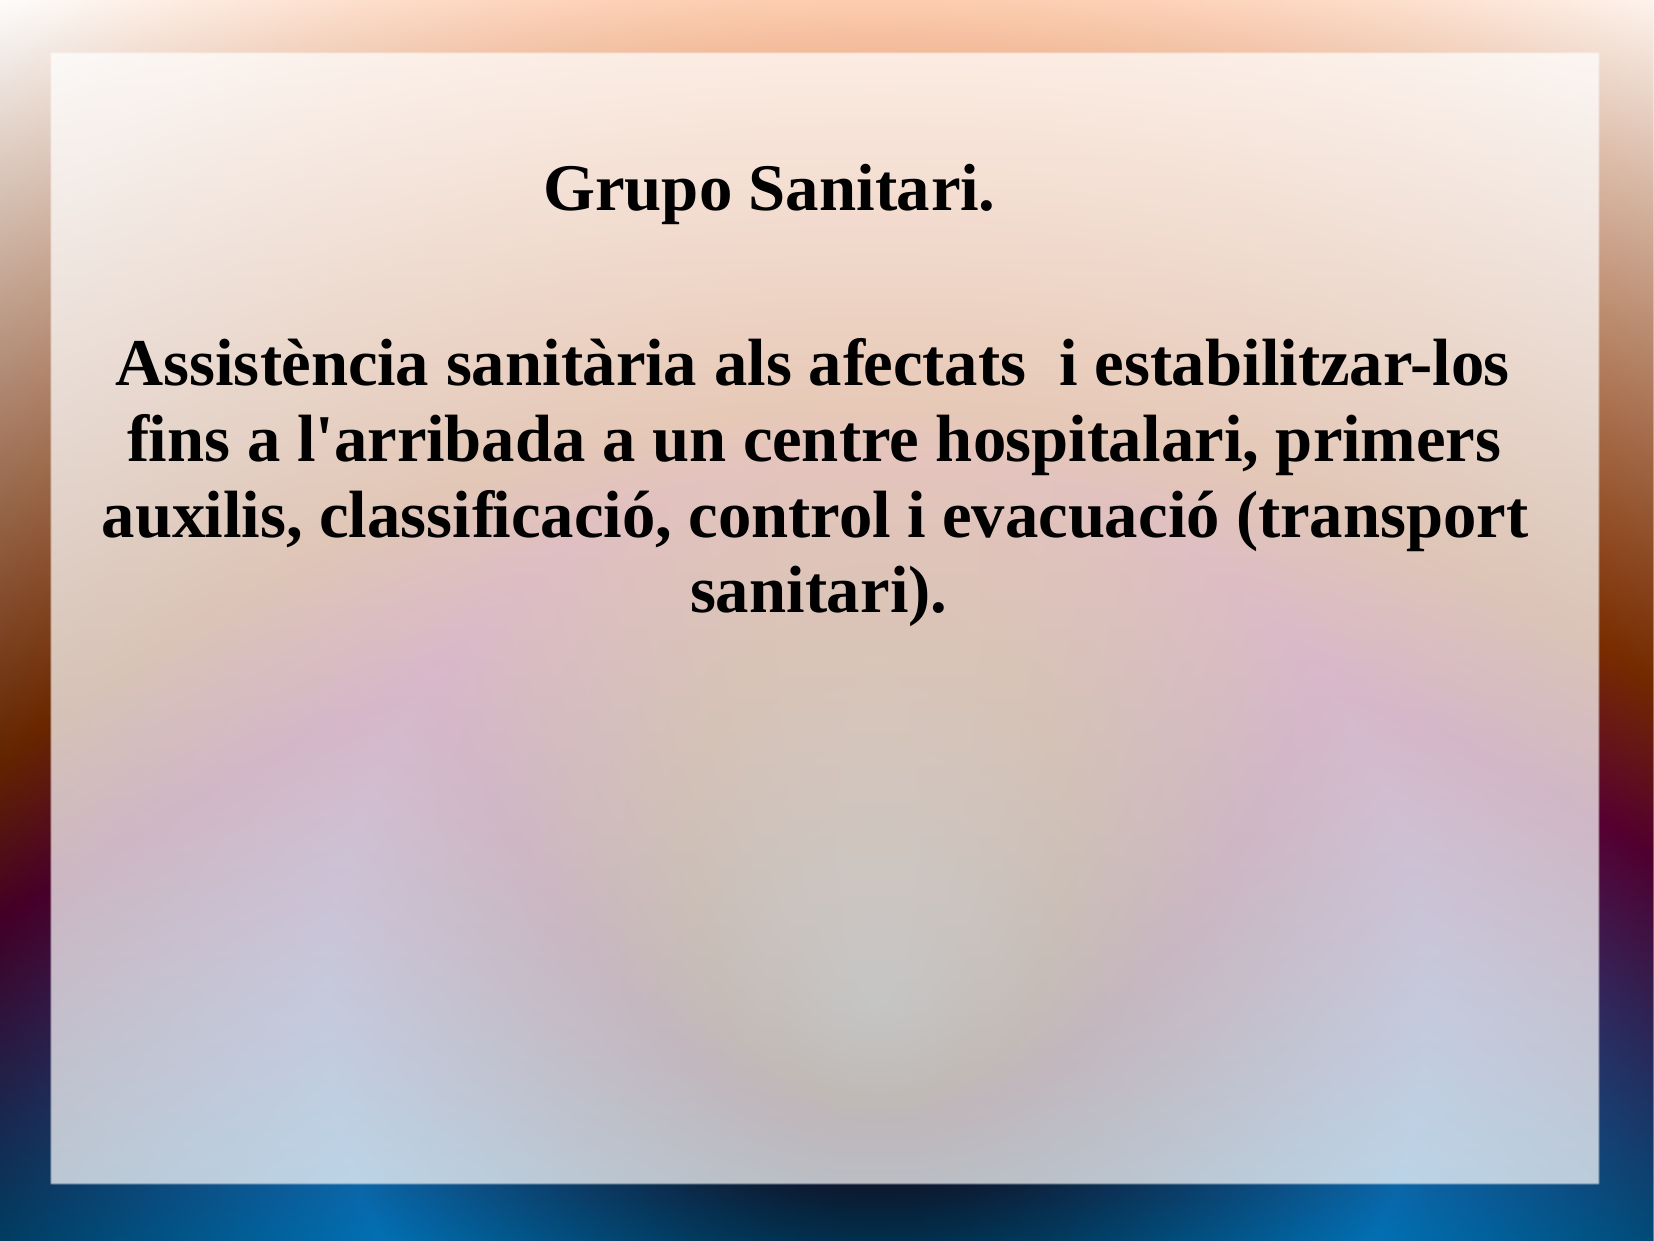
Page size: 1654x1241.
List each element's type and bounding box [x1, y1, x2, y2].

picture [0, 0, 1654, 1241]
chart [59, 148, 1577, 737]
